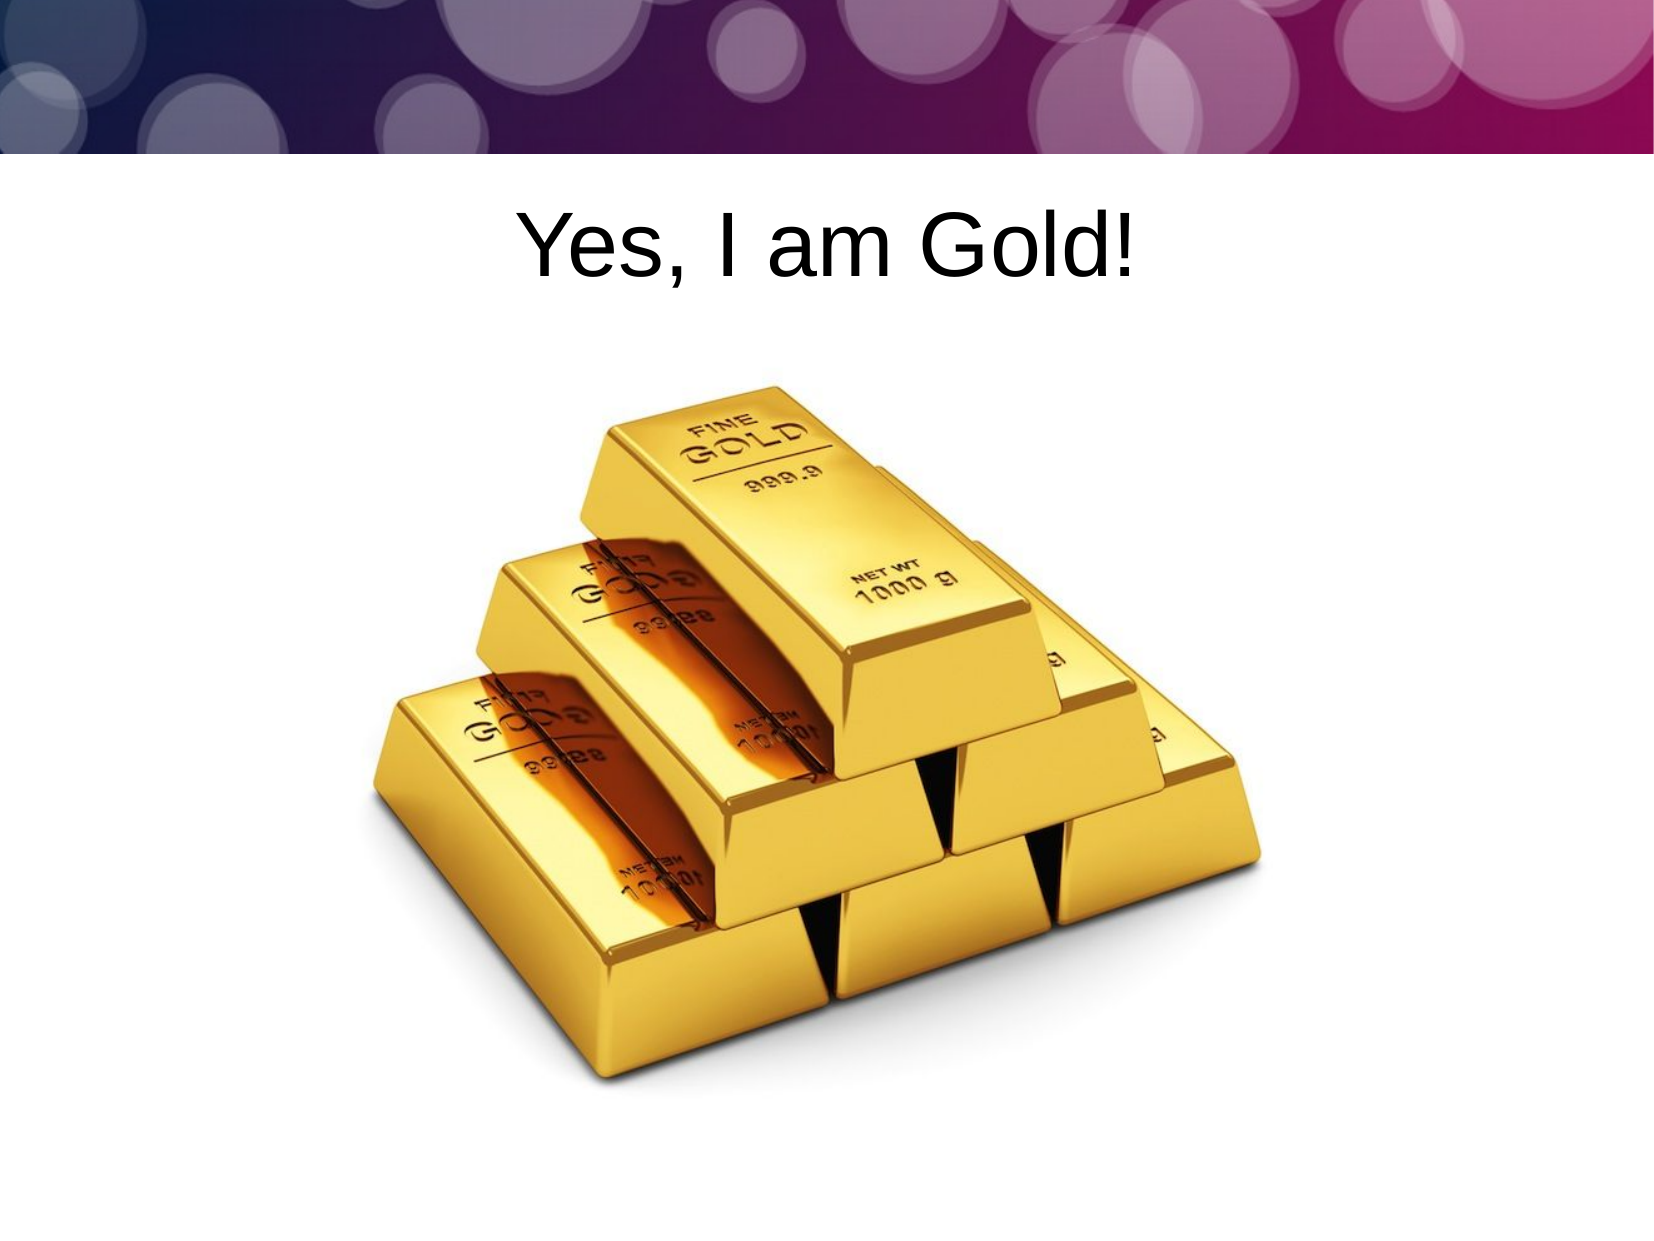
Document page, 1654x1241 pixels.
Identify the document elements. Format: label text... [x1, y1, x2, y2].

title Yes, I am Gold! [82, 159, 1571, 331]
picture [322, 348, 1323, 1123]
picture [0, 0, 1654, 154]
